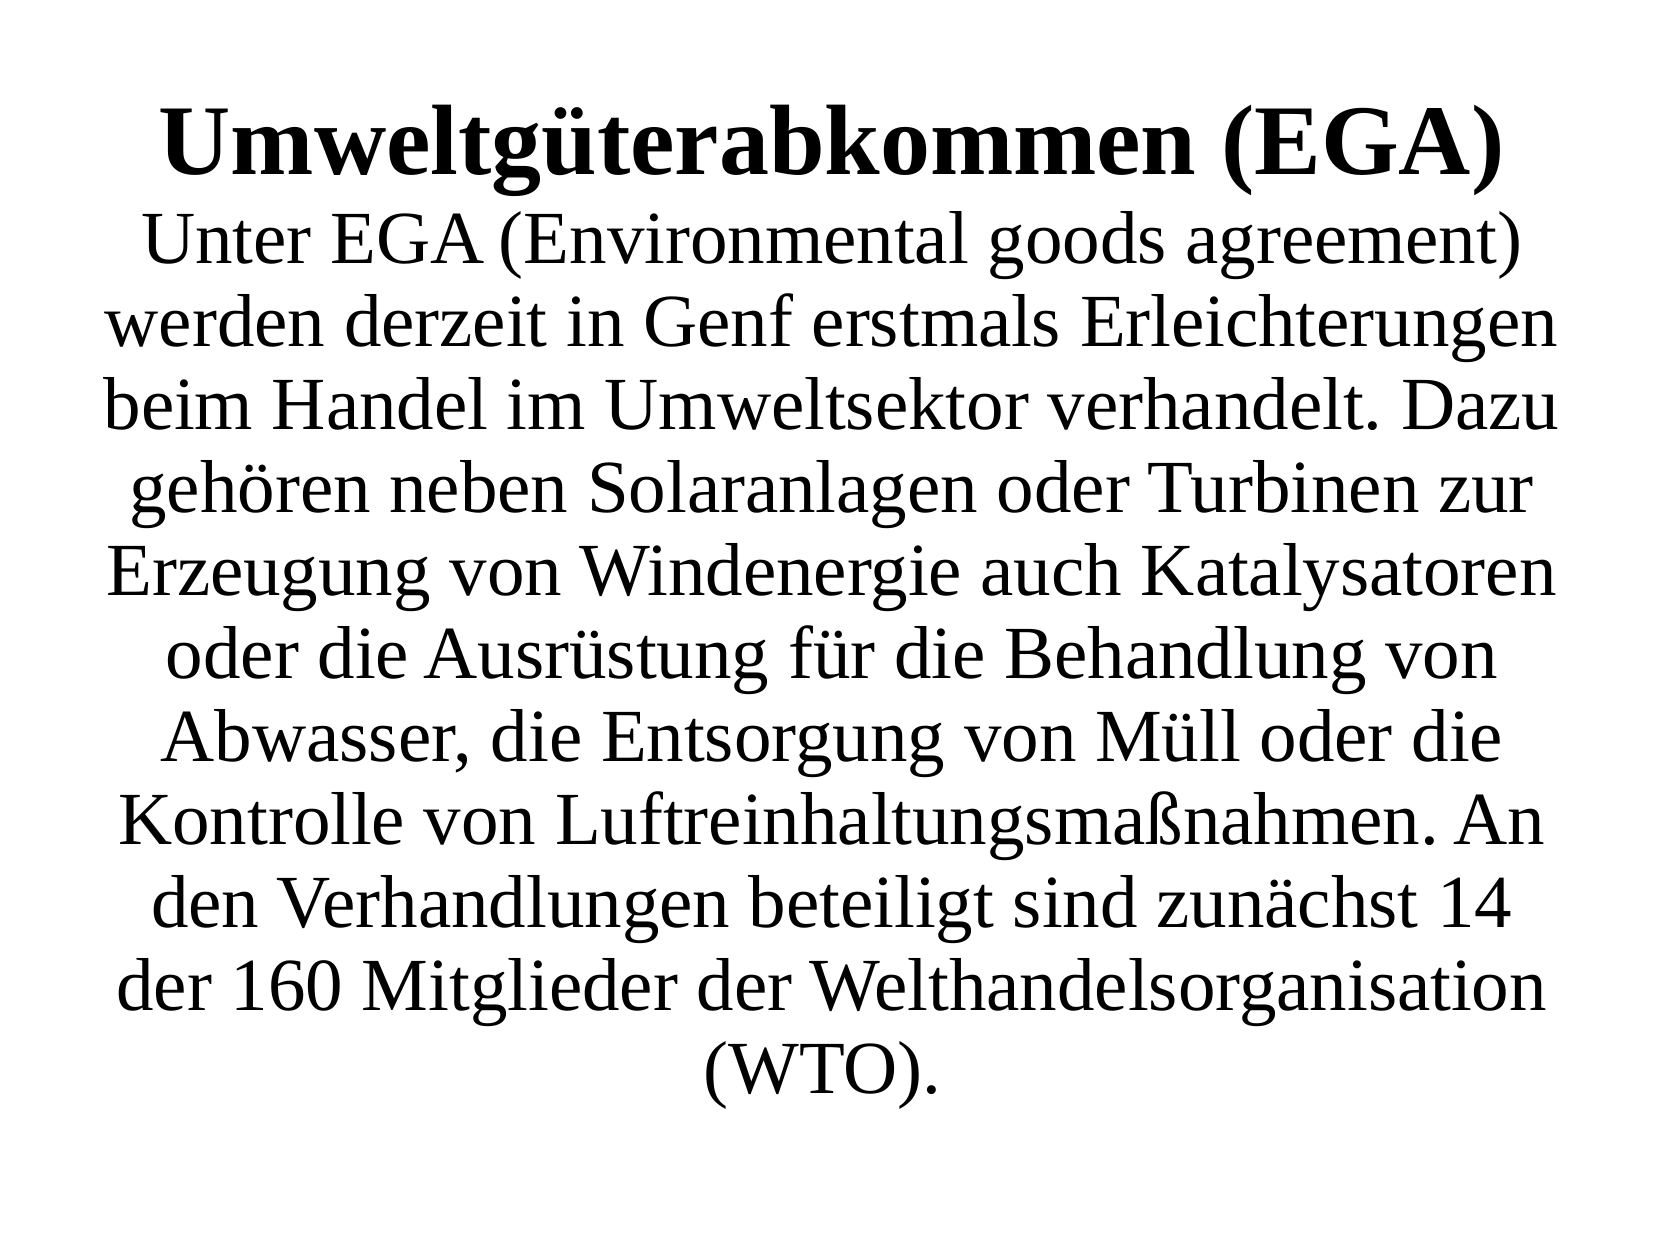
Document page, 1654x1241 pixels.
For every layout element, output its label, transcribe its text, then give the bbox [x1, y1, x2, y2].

text_box Umweltgüterabkommen (EGA) Unter EGA (Environmental goods agreement) werden derzeit in Genf erstmals Erleichterungen beim Handel im Umweltsektor verhandelt. Dazu gehören neben Solaranlagen oder Turbinen zur Erzeugung von Windenergie auch Katalysatoren oder die Ausrüstung für die Behandlung von Abwasser, die Entsorgung von Müll oder die Kontrolle von Luftreinhaltungsmaßnahmen. An den Verhandlungen beteiligt sind zunächst 14 der 160 Mitglieder der Welthandelsorganisation (WTO). [88, 78, 1590, 1117]
